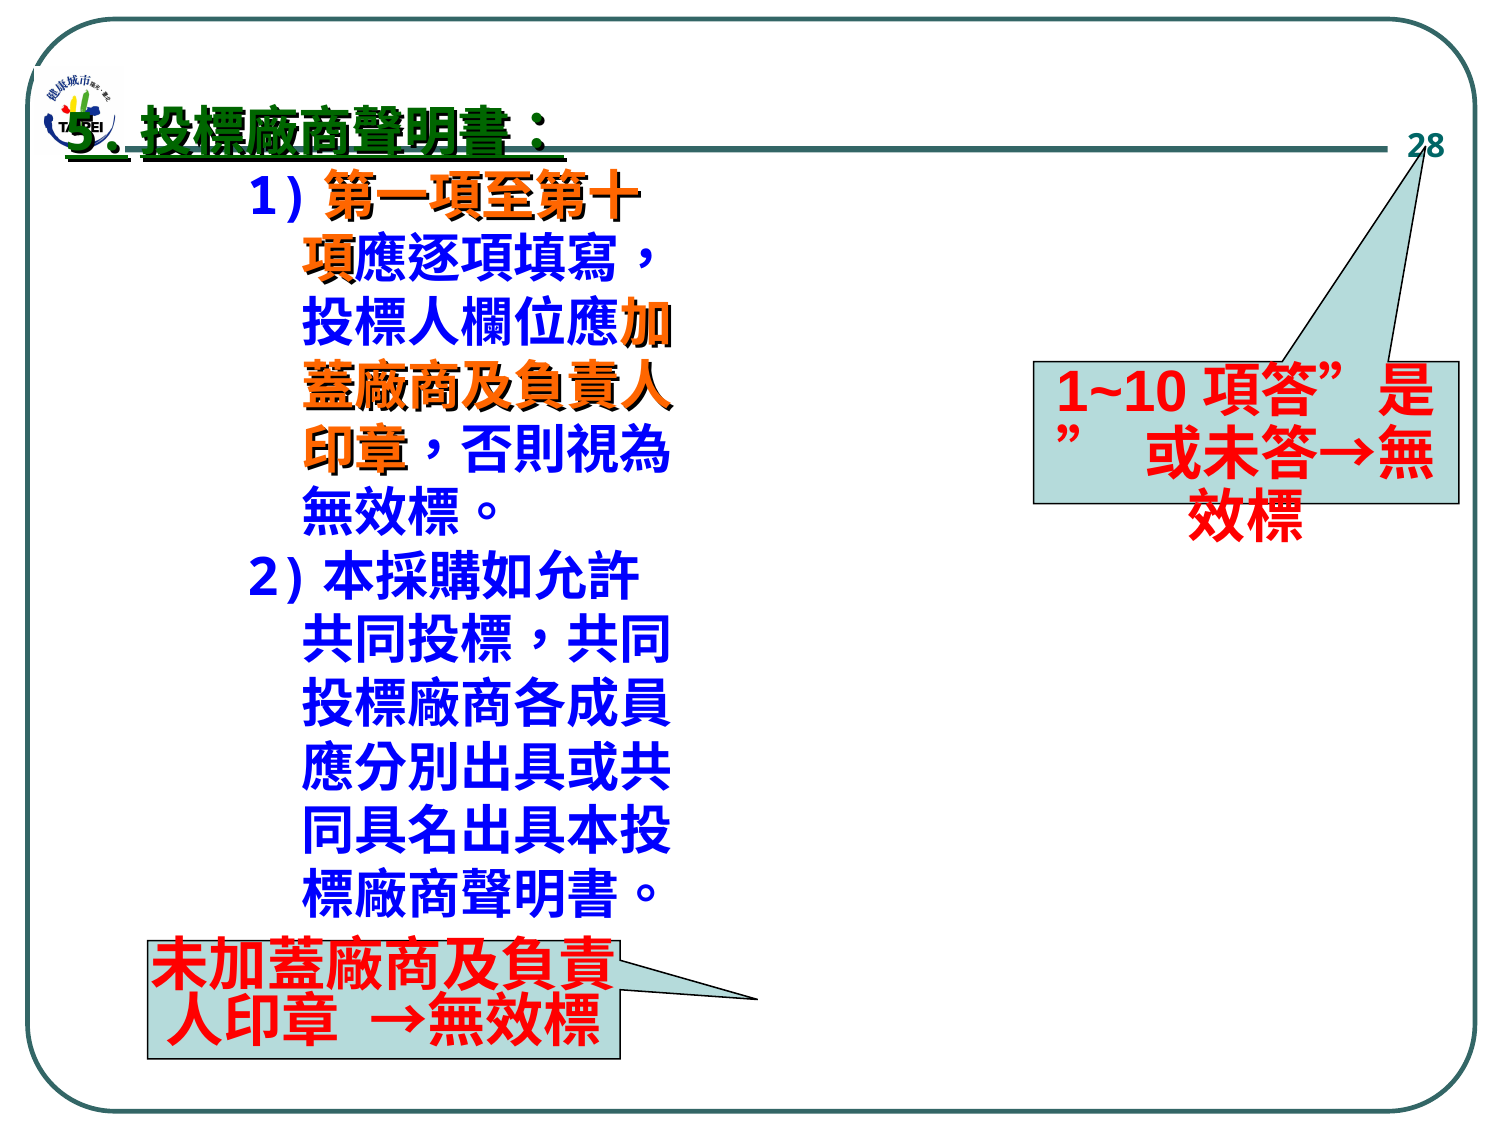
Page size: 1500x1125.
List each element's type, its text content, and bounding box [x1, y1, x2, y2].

text_box 未加蓋廠商及負責人印章 →無效標 [147, 940, 758, 1059]
text_box 1~10項答”是” 或未答→無效標 [1033, 145, 1459, 504]
list 5.投標廠商聲明書： 1)第一項至第十項應逐項填寫，投標人欄位應加蓋廠商及負責人印章，否則視為無效標。 2)本採購如允許共同投標，共同投標廠商各成員應分別出具或共同具名出具本投標廠商聲明書。 [17, 90, 692, 1125]
